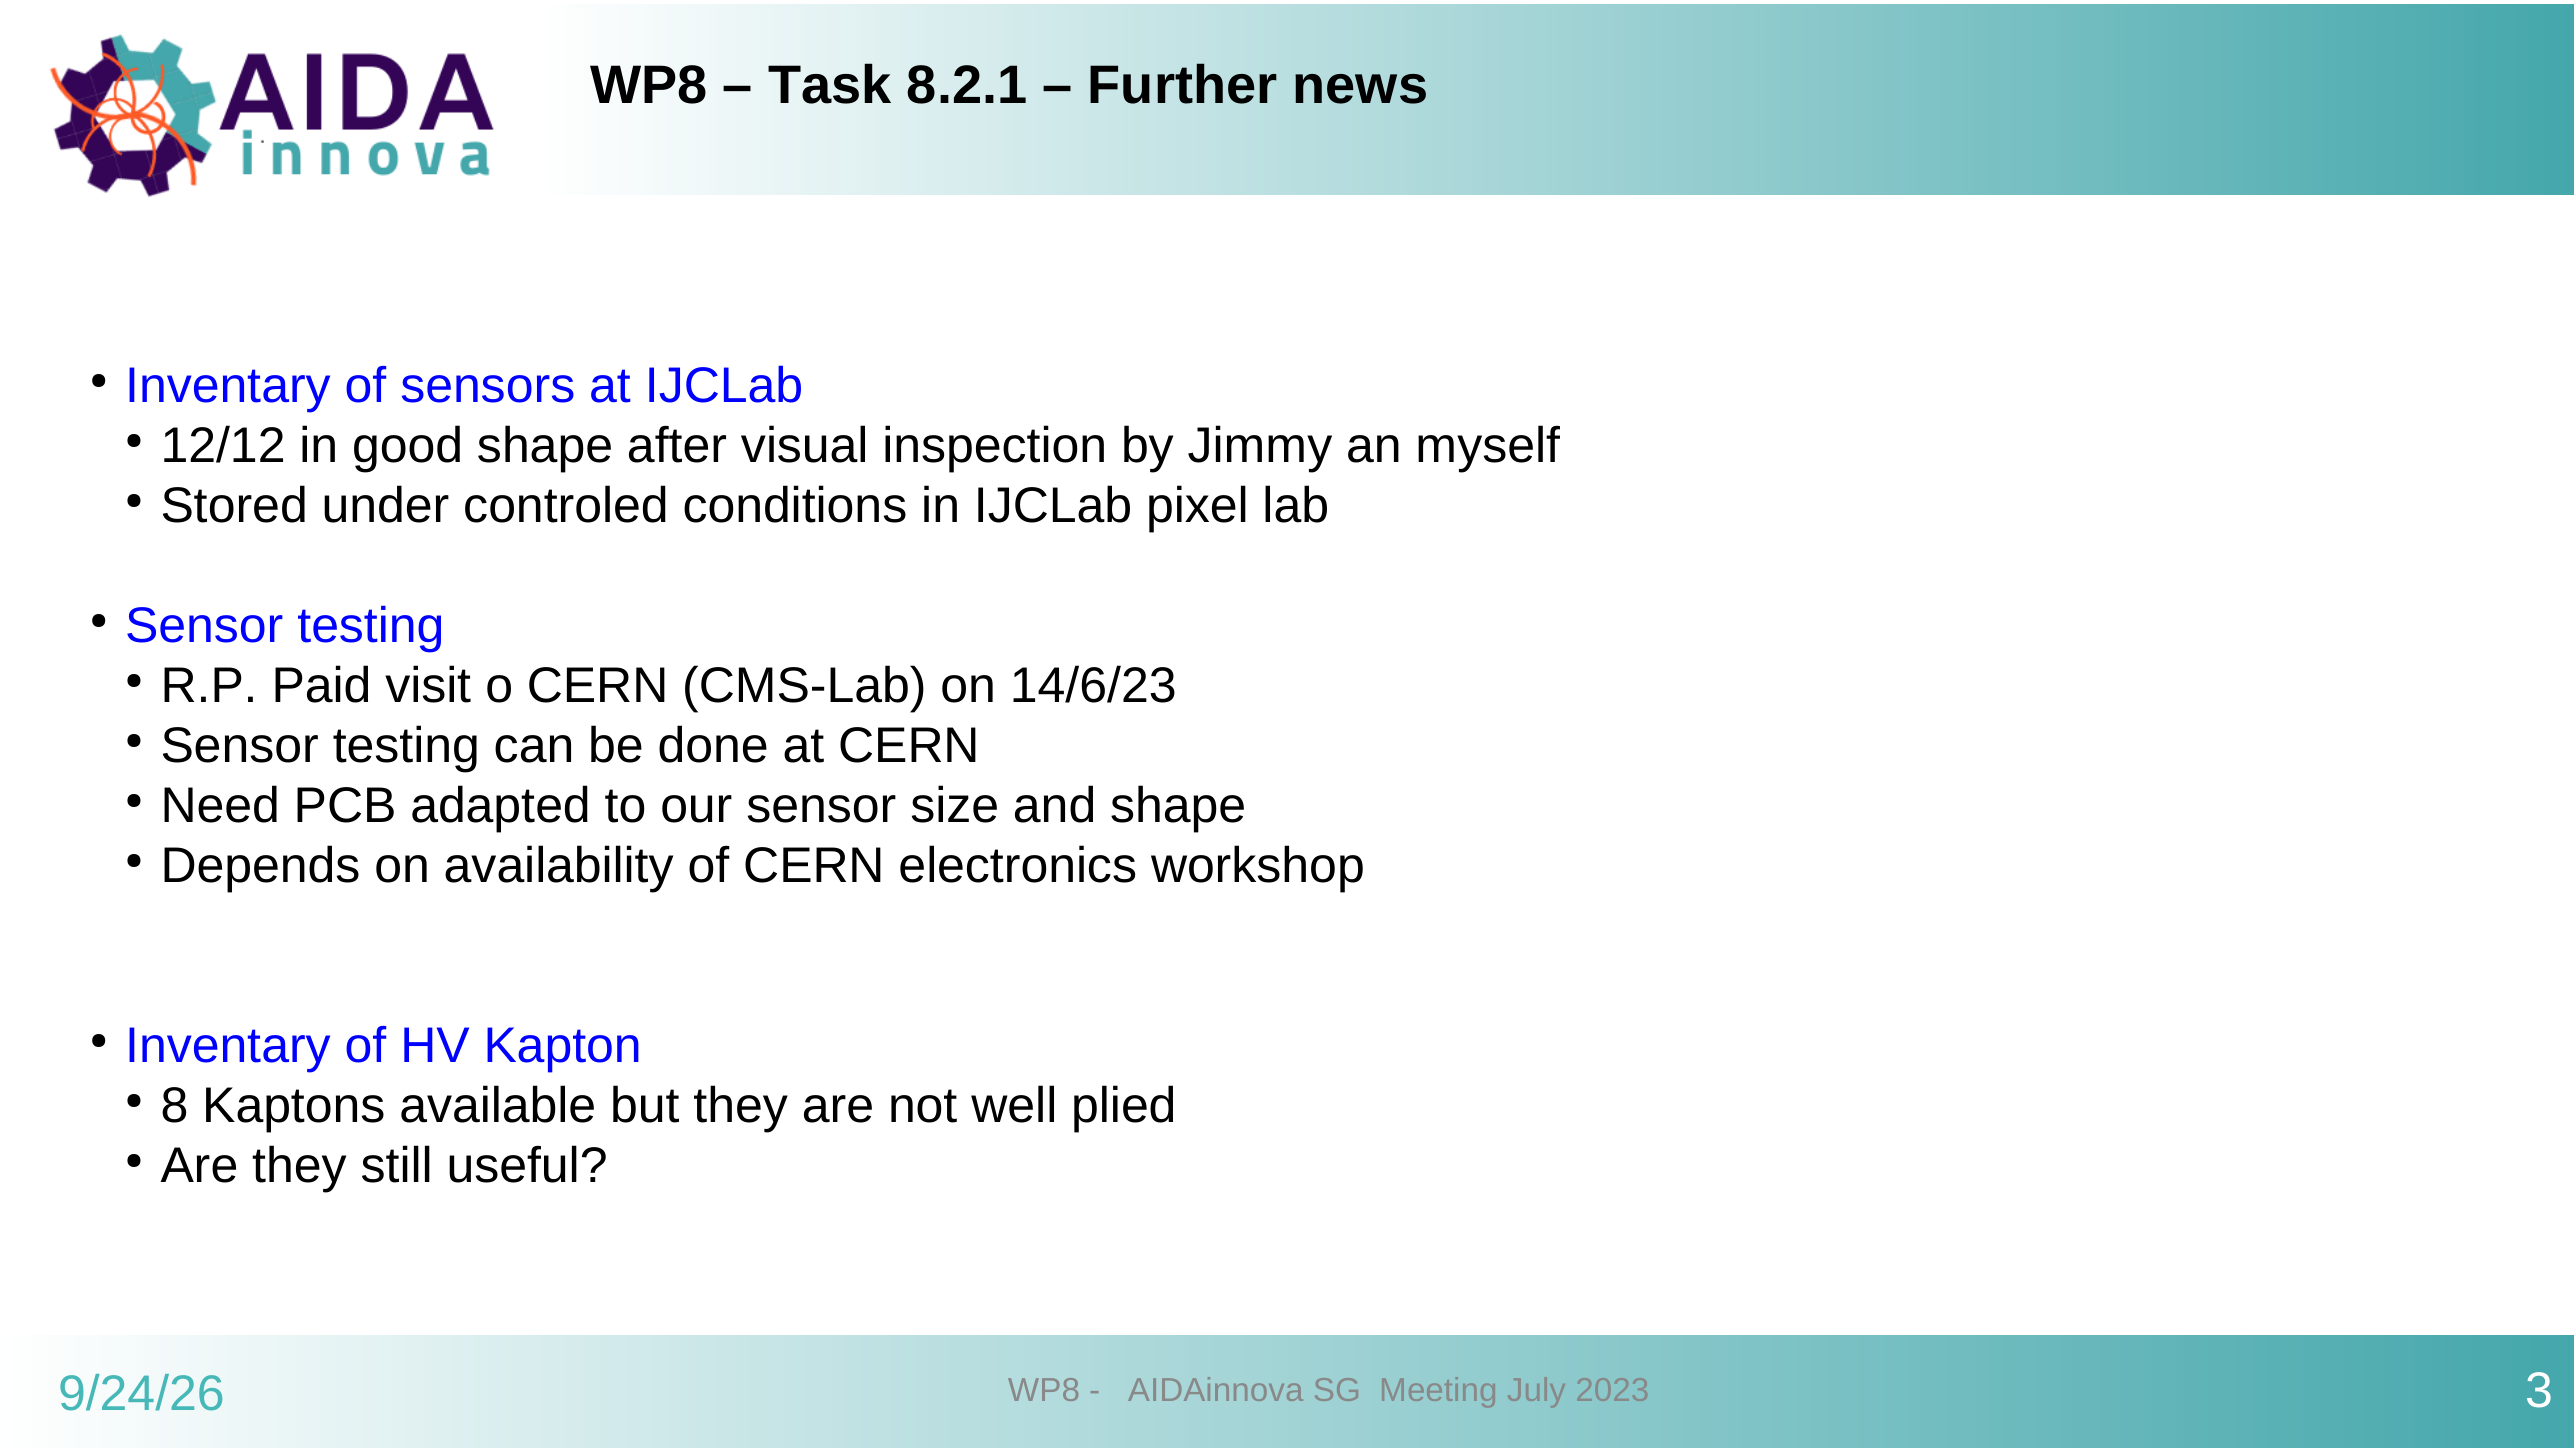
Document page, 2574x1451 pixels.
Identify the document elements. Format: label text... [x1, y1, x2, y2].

picture [42, 5, 517, 219]
text_box WP8 – Task 8.2.1 – Further news [575, 42, 2574, 198]
text_box Inventary of sensors at IJCLab 12/12 in good shape after visual inspection by Jimmy an myself Stored under controled conditions in IJCLab pixel lab Sensor testing R.P. Paid visit o CERN (CMS-Lab) on 14/6/23 Sensor testing can be done at CERN Need PCB adapted to our sensor size and shape Depends on availability of CERN electronics workshop Inventary of HV Kapton 8 Kaptons available but they are not well plied Are they still useful? [75, 345, 1577, 1200]
